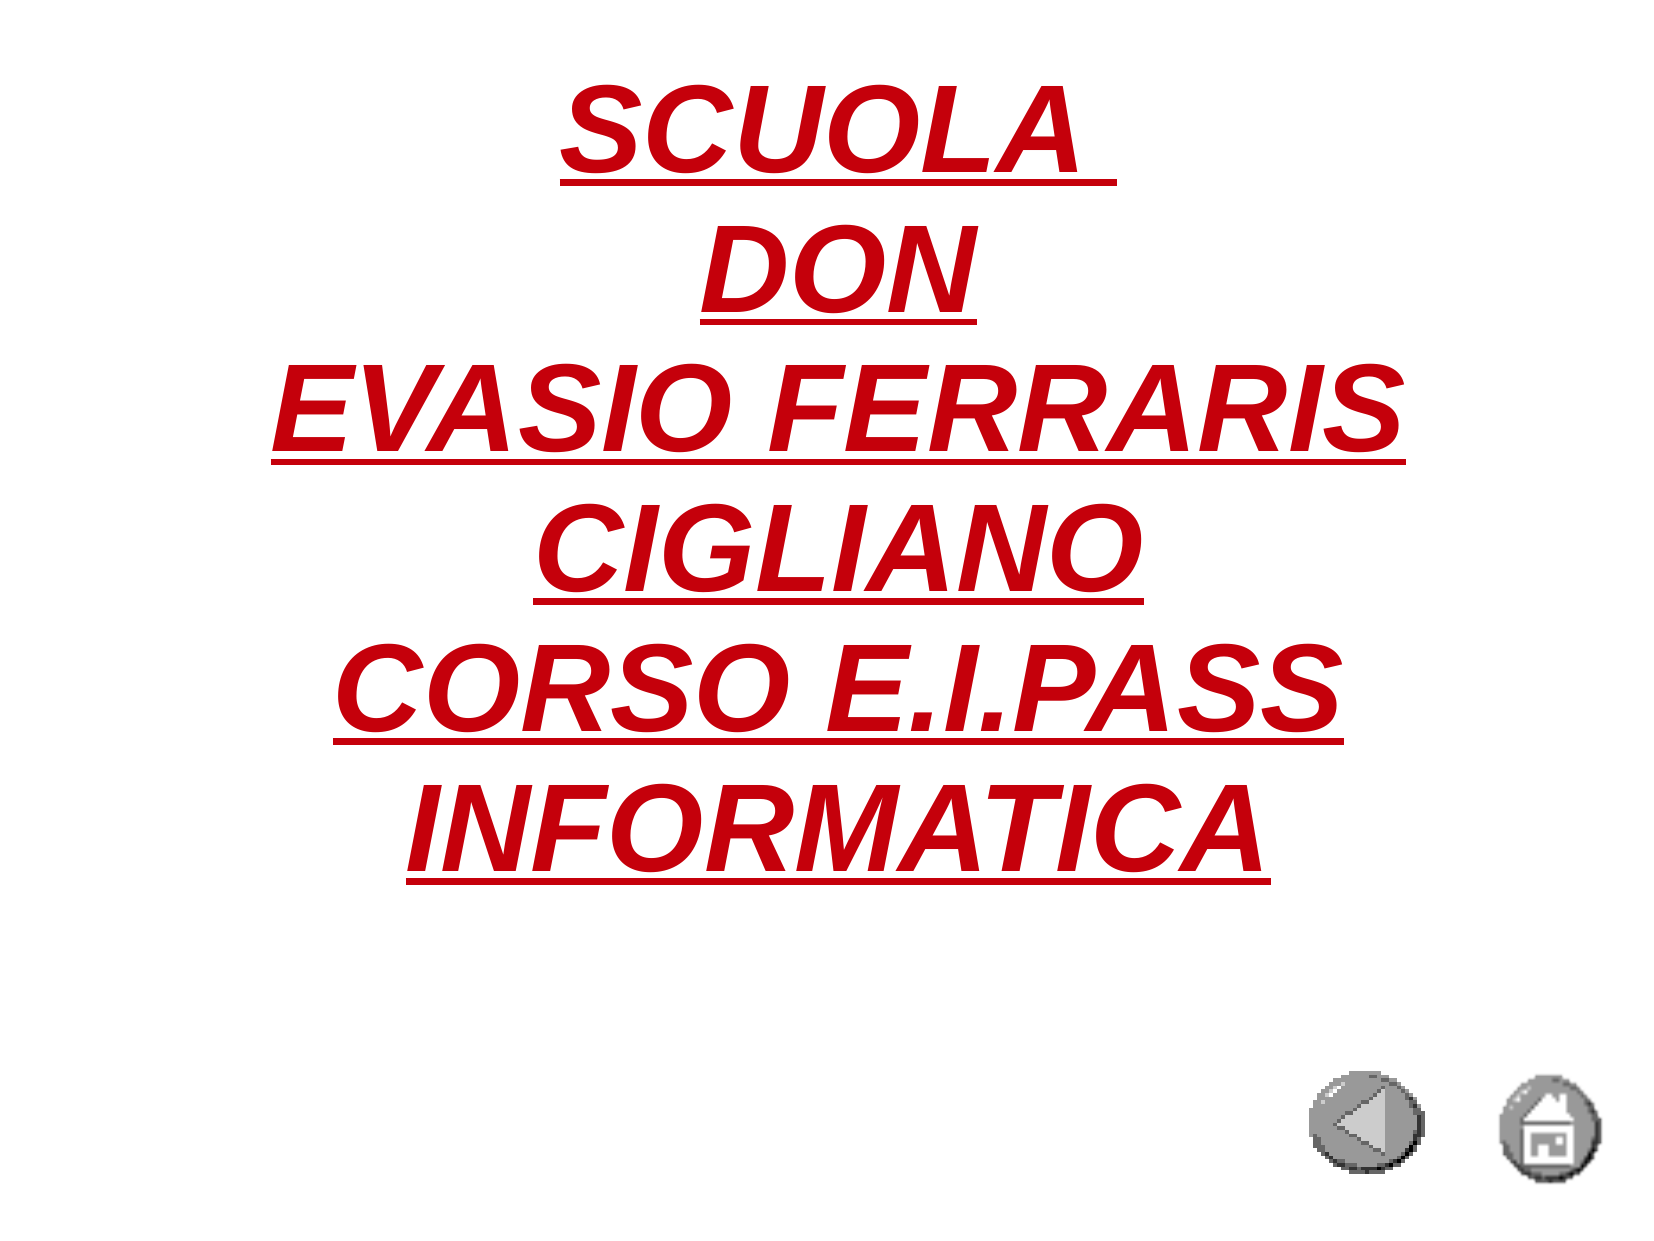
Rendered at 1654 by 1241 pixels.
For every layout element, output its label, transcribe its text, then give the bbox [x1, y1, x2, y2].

picture [1301, 1064, 1430, 1182]
title SCUOLA DON EVASIO FERRARIS CIGLIANO CORSO E.I.PASS INFORMATICA [94, 59, 1583, 898]
picture [1493, 1068, 1607, 1193]
